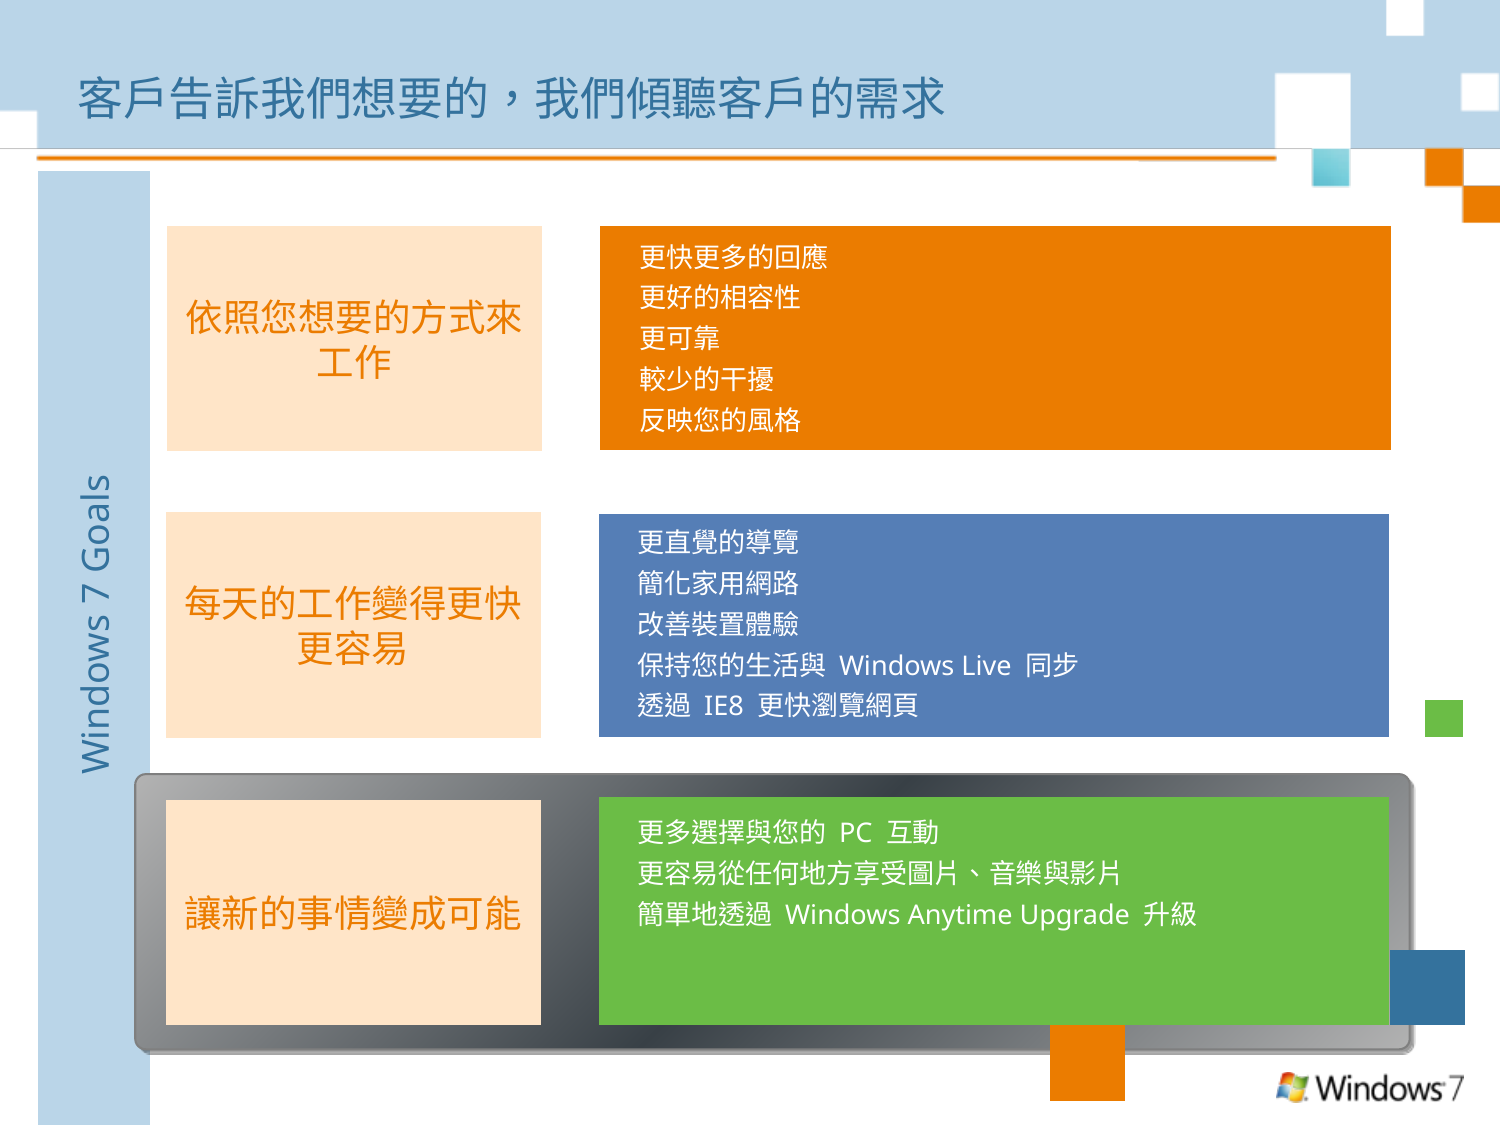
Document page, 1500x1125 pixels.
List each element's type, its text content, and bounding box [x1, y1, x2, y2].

title 客戶告訴我們想要的，我們傾聽客戶的需求 [62, 62, 1413, 150]
text_box 更快更多的回應 更好的相容性 更可靠 較少的干擾 反映您的風格 [624, 233, 1367, 441]
text_box [1425, 700, 1463, 737]
text_box 每天的工作變得更快更容易 [166, 512, 541, 738]
text_box Windows 7 Goals [38, 171, 150, 1125]
text_box 依照您想要的方式來工作 [167, 226, 542, 451]
text_box [599, 514, 1389, 737]
text_box 更多選擇與您的 PC 互動 更容易從任何地方享受圖片、音樂與影片 簡單地透過 Windows Anytime Upgrade 升級 [622, 808, 1443, 939]
text_box 更直覺的導覽 簡化家用網路 改善裝置體驗 保持您的生活與 Windows Live 同步 透過 IE8 更快瀏覽網頁 [622, 517, 1355, 731]
text_box [135, 774, 1465, 1101]
text_box [600, 226, 1391, 450]
text_box 讓新的事情變成可能 [166, 800, 541, 1025]
